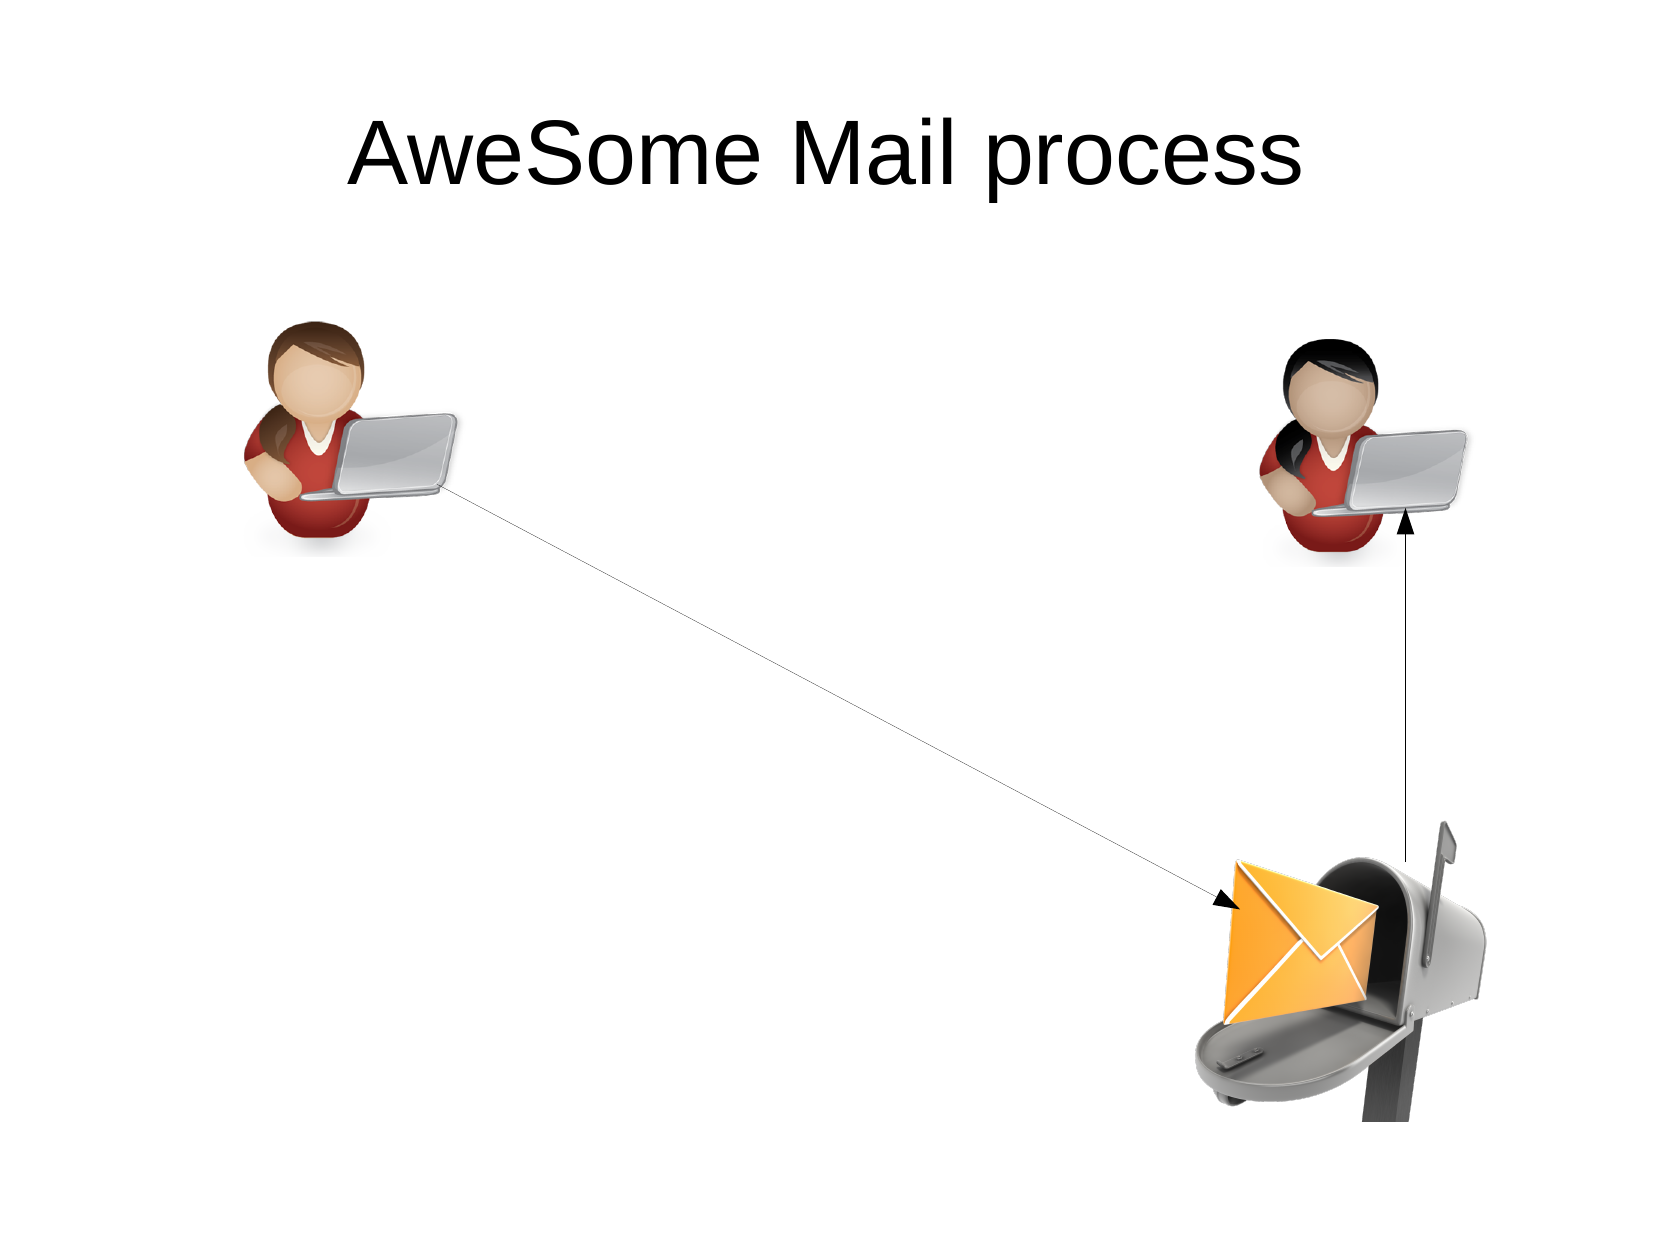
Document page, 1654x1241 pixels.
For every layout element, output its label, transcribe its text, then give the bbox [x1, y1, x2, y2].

picture [1167, 810, 1524, 1123]
title AweSome Mail process [82, 49, 1571, 257]
picture [1240, 325, 1477, 567]
picture [224, 307, 473, 557]
